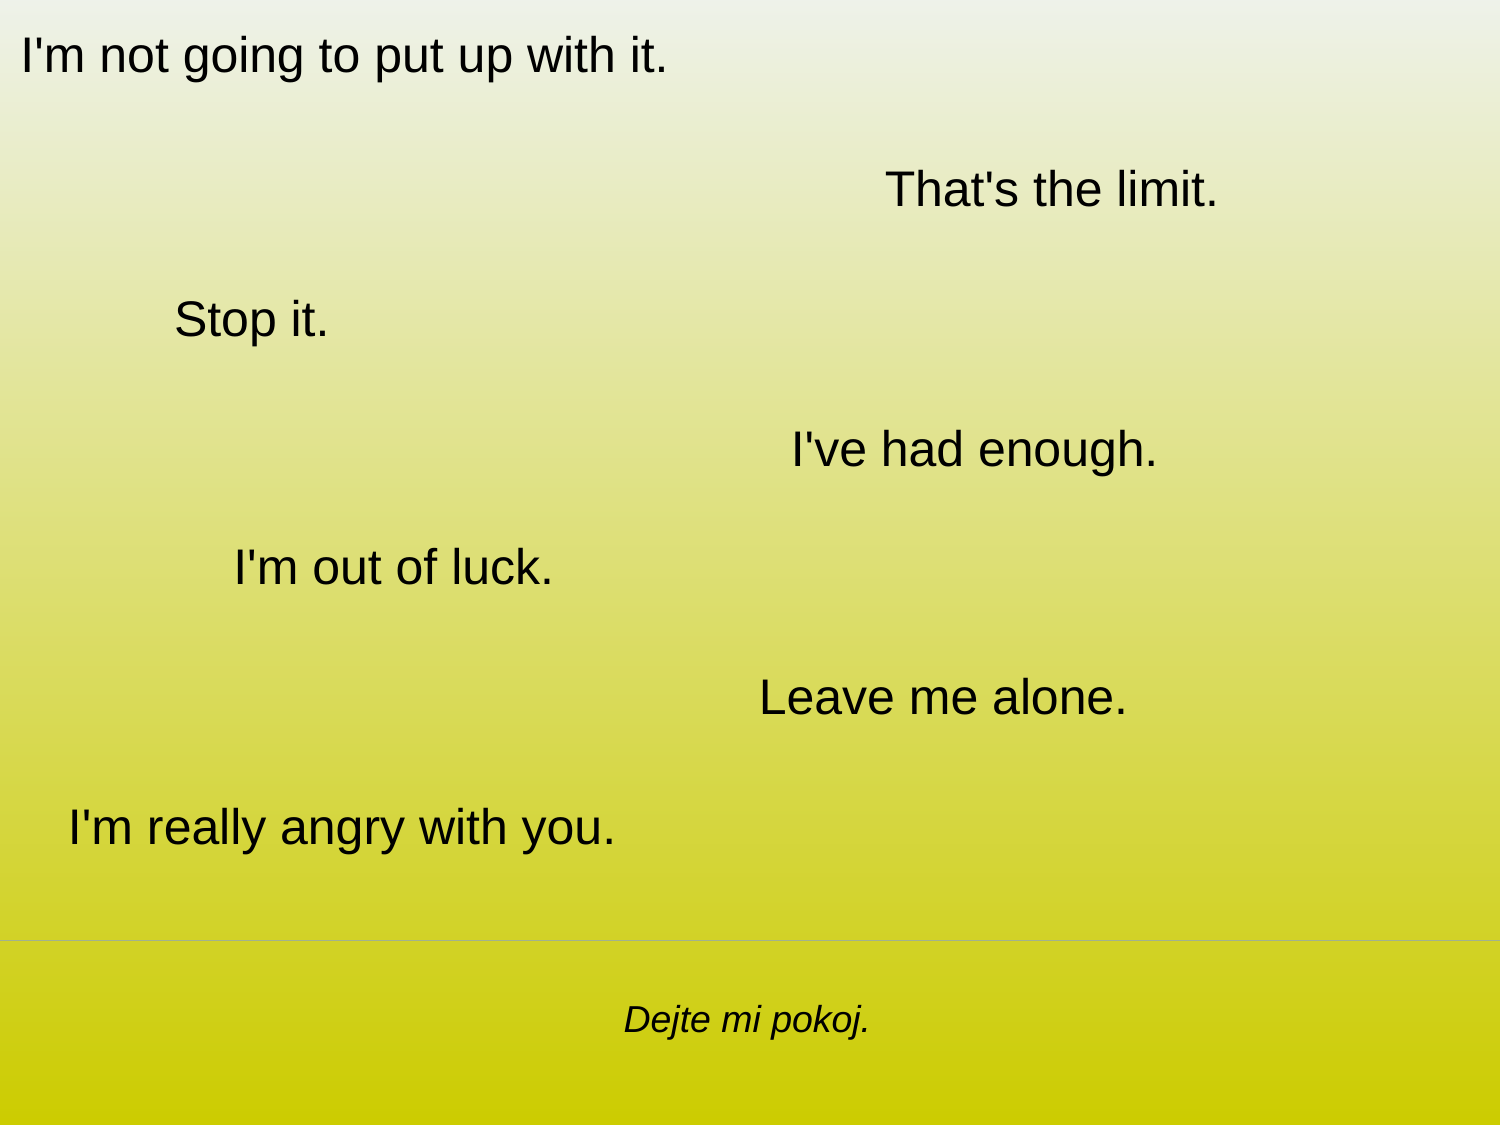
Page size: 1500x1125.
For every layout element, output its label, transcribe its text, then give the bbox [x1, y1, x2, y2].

text_box I'm really angry with you. [53, 786, 656, 863]
text_box Stop it. [159, 278, 727, 355]
text_box I'm not going to put up with it. [5, 14, 703, 90]
text_box Leave me alone. [744, 656, 1412, 733]
text_box That's the limit. [870, 148, 1235, 225]
text_box Dejte mi pokoj. [608, 987, 887, 1049]
text_box I'm out of luck. [218, 527, 597, 603]
text_box I've had enough. [775, 408, 1174, 485]
